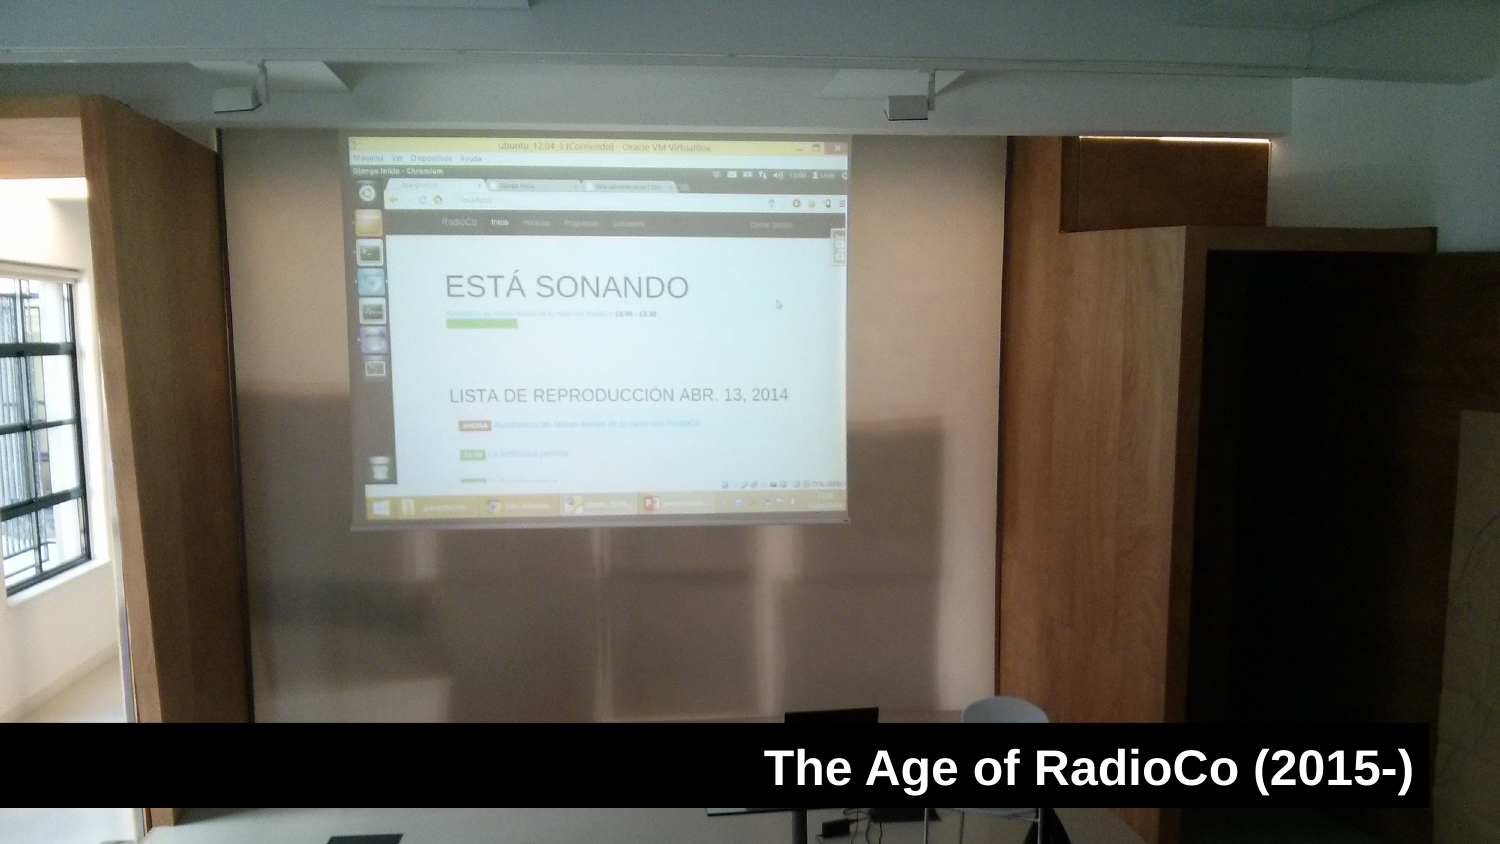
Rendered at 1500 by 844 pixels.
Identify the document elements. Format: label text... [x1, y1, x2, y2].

picture [0, 0, 1500, 844]
list The Age of RadioCo (2015-) [0, 722, 1430, 808]
